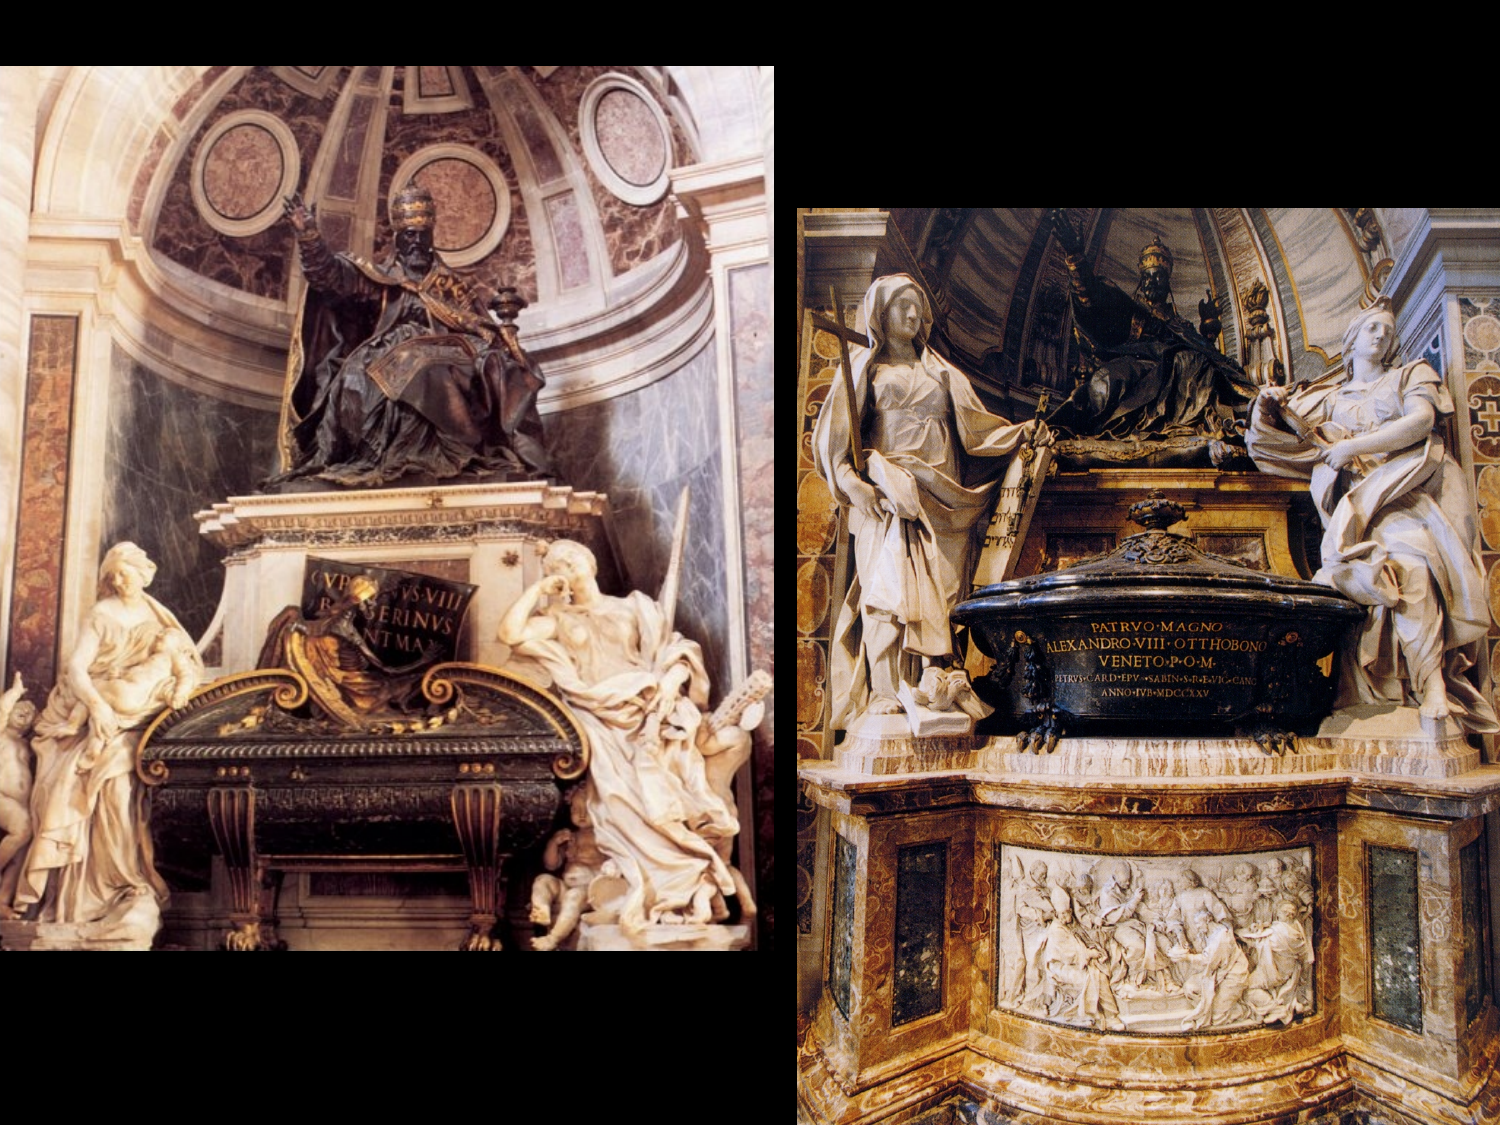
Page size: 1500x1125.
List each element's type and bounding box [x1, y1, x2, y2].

picture [0, 66, 774, 952]
picture [797, 208, 1500, 1125]
